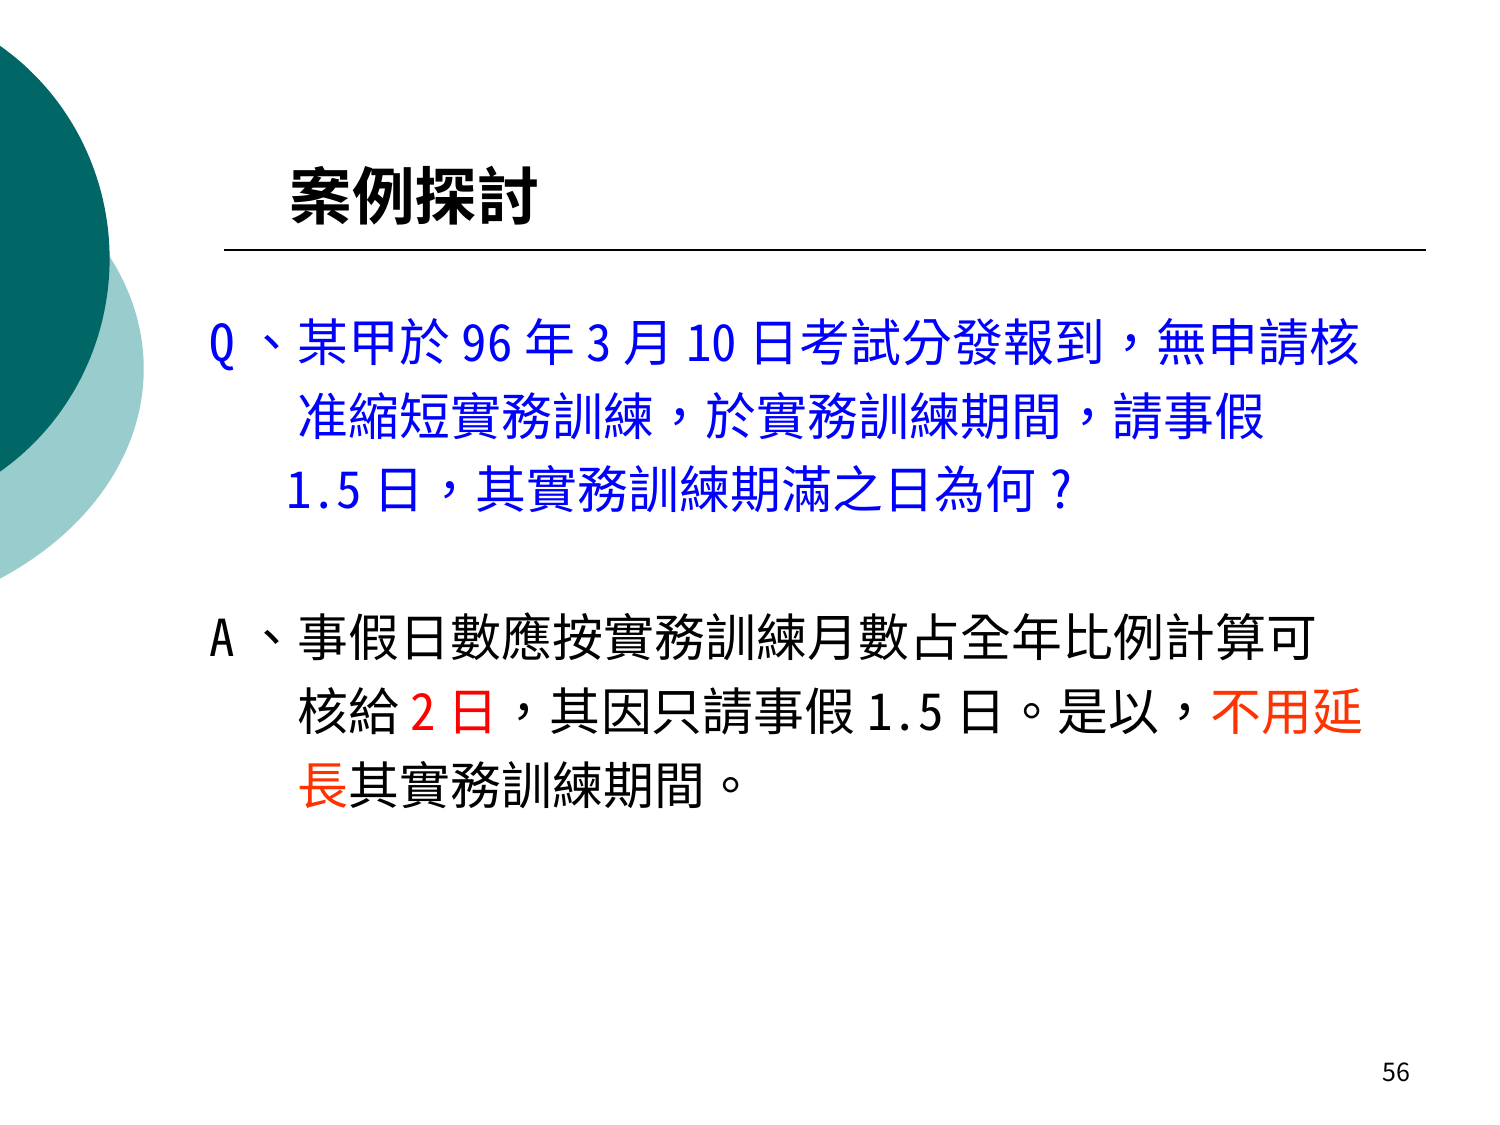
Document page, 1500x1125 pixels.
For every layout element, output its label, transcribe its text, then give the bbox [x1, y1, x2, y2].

list Q、某甲於96年3月10日考試分發報到，無申請核 准縮短實務訓練，於實務訓練期間，請事假 1.5日，其實務訓練期滿之日為何? A、事假日數應按實務訓練月數占全年比例計算可 核給2日，其因只請事假1.5日。是以，不用延 長其實務訓練期間。 [194, 302, 1395, 978]
text_box 案例探討 [230, 148, 599, 240]
